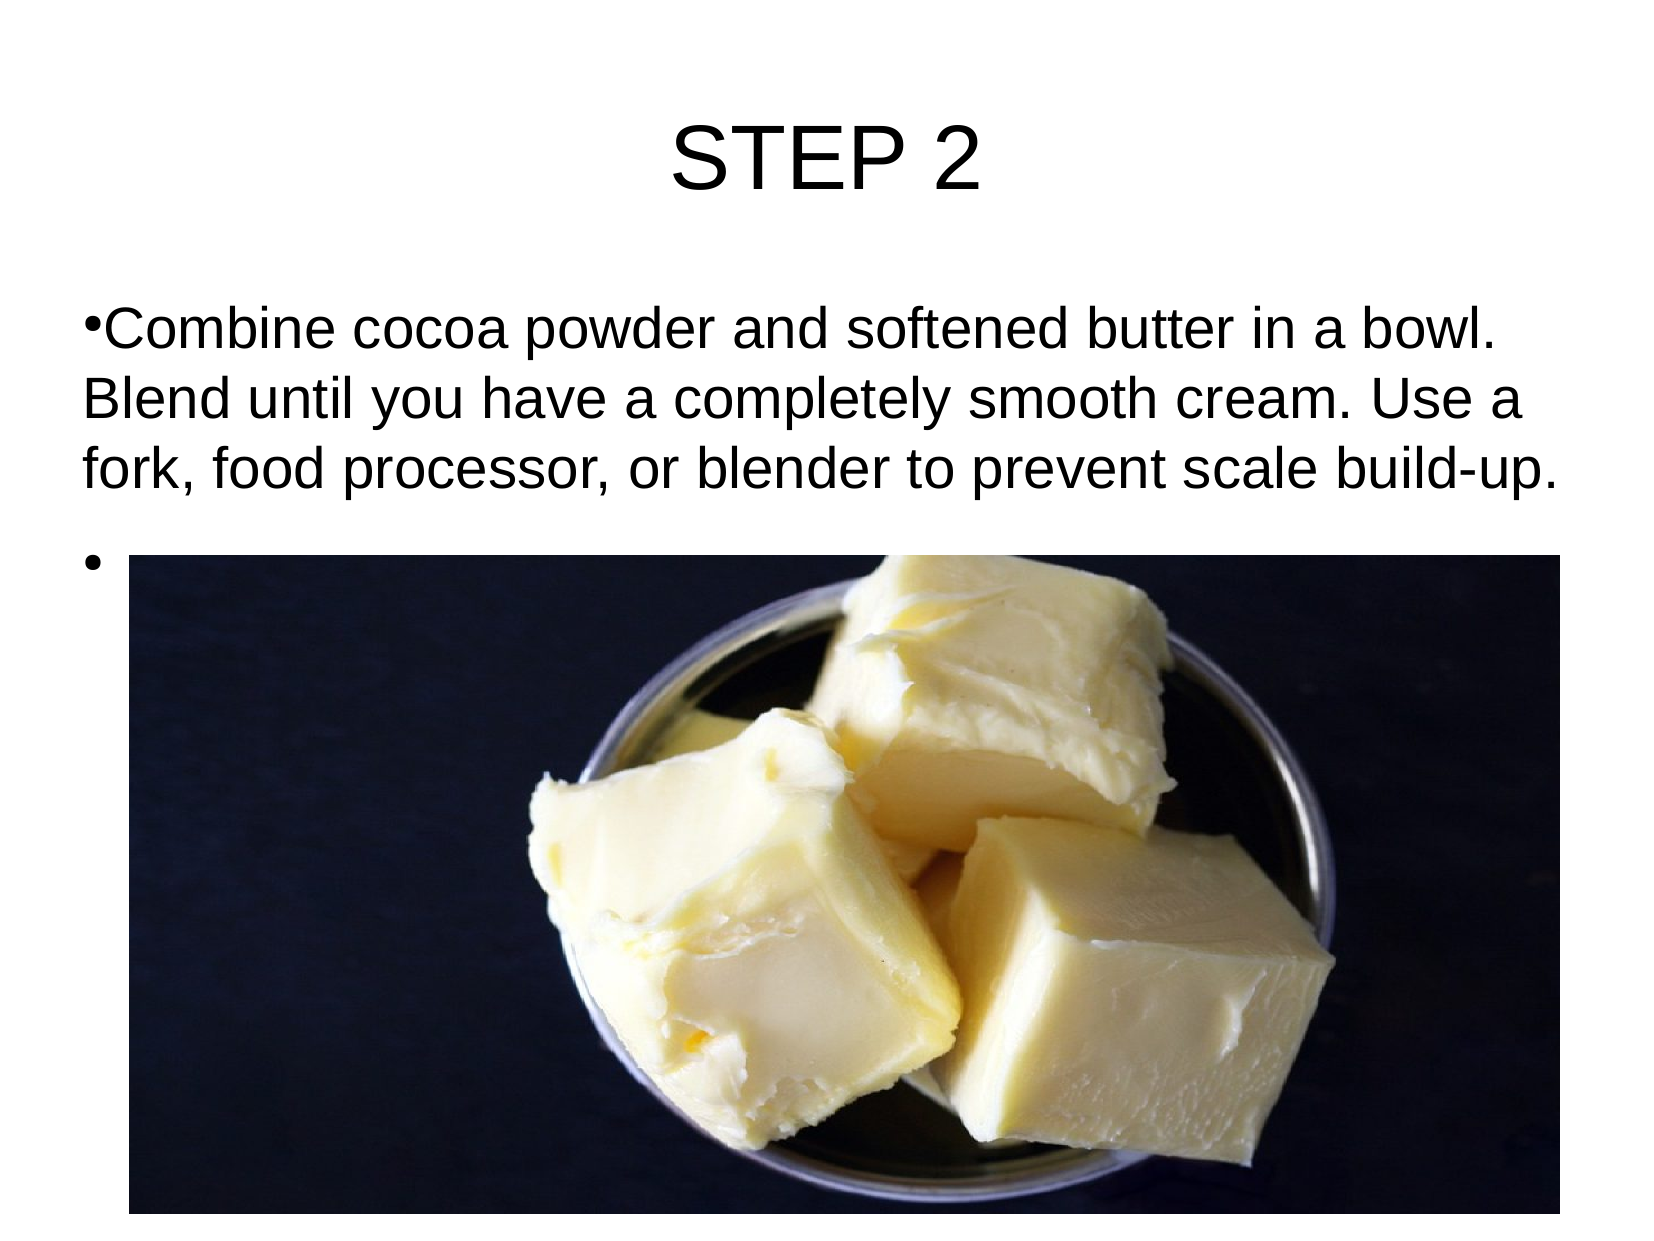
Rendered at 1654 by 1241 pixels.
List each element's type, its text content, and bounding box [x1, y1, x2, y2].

title STEP 2 [82, 49, 1571, 257]
list Combine cocoa powder and softened butter in a bowl. Blend until you have a completely smooth cream. Use a fork, food processor, or blender to prevent scale build-up. [82, 290, 1571, 1109]
picture [129, 555, 1560, 1214]
